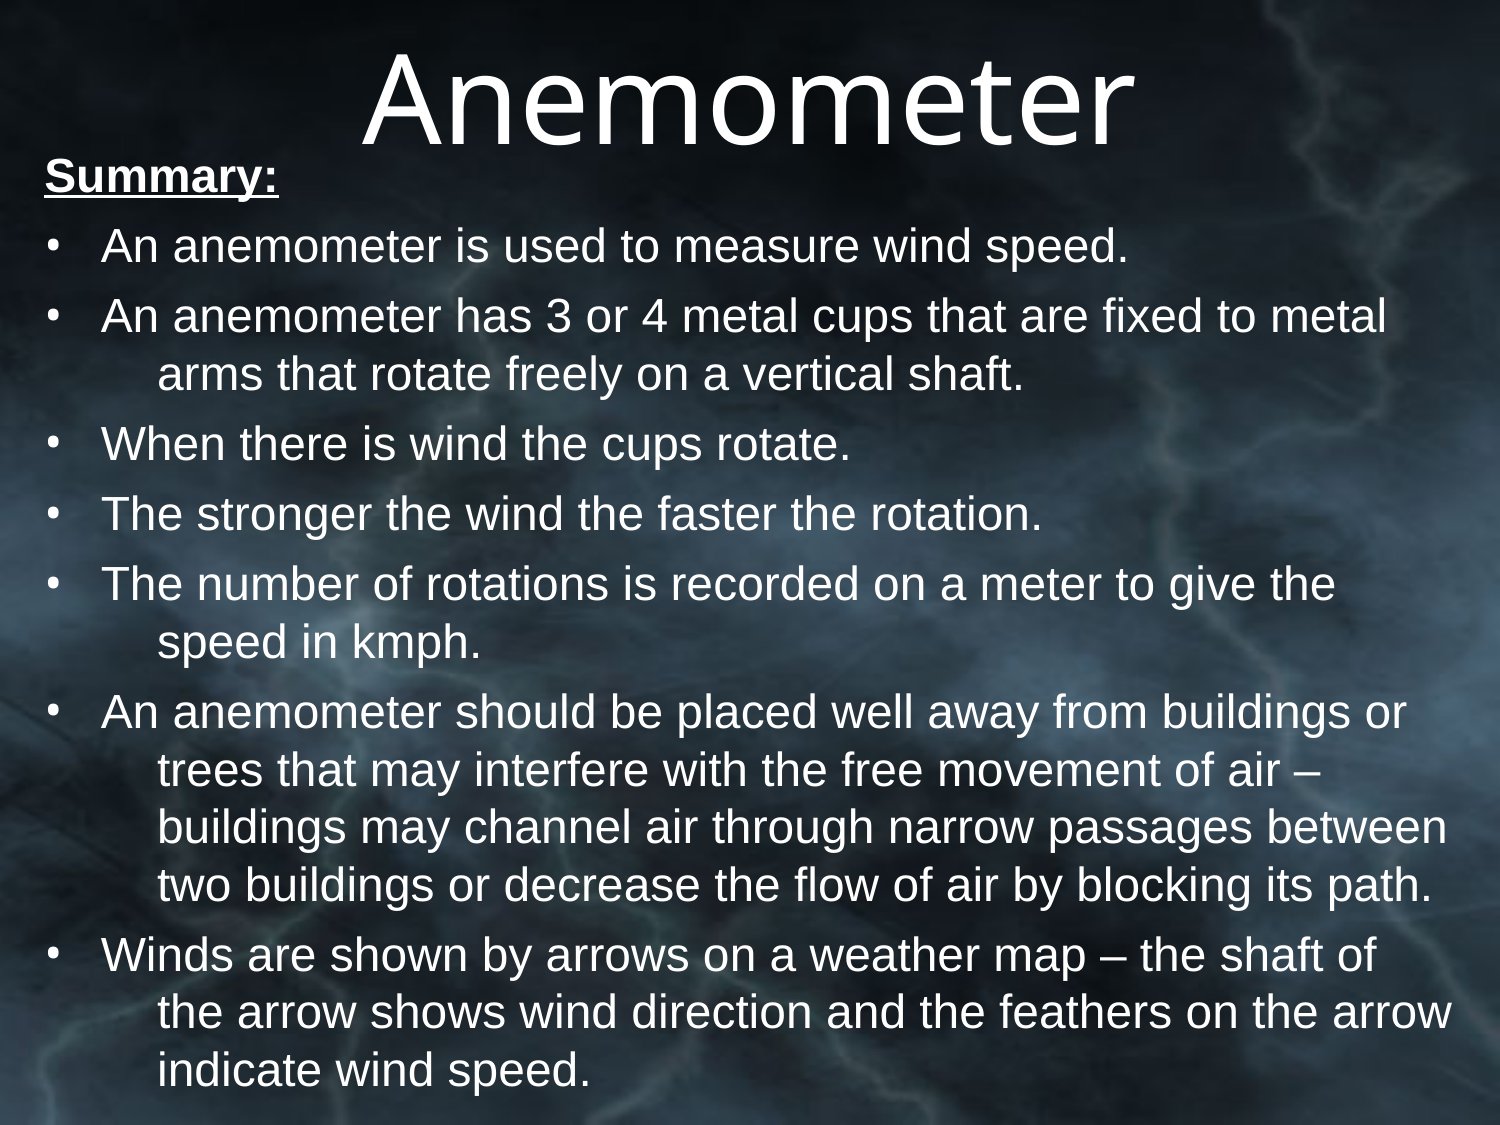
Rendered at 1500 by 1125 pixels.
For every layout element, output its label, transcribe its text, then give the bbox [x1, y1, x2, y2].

title Anemometer [112, 1, 1388, 137]
list Summary: An anemometer is used to measure wind speed. An anemometer has 3 or 4 metal cups that are fixed to metal arms that rotate freely on a vertical shaft. When there is wind the cups rotate. The stronger the wind the faster the rotation. The number of rotations is recorded on a meter to give the speed in kmph. An anemometer should be placed well away from buildings or trees that may interfere with the free movement of air – buildings may channel air through narrow passages between two buildings or decrease the flow of air by blocking its path. Winds are shown by arrows on a weather map – the shaft of the arrow shows wind direction and the feathers on the arrow indicate wind speed. [29, 137, 1471, 1125]
